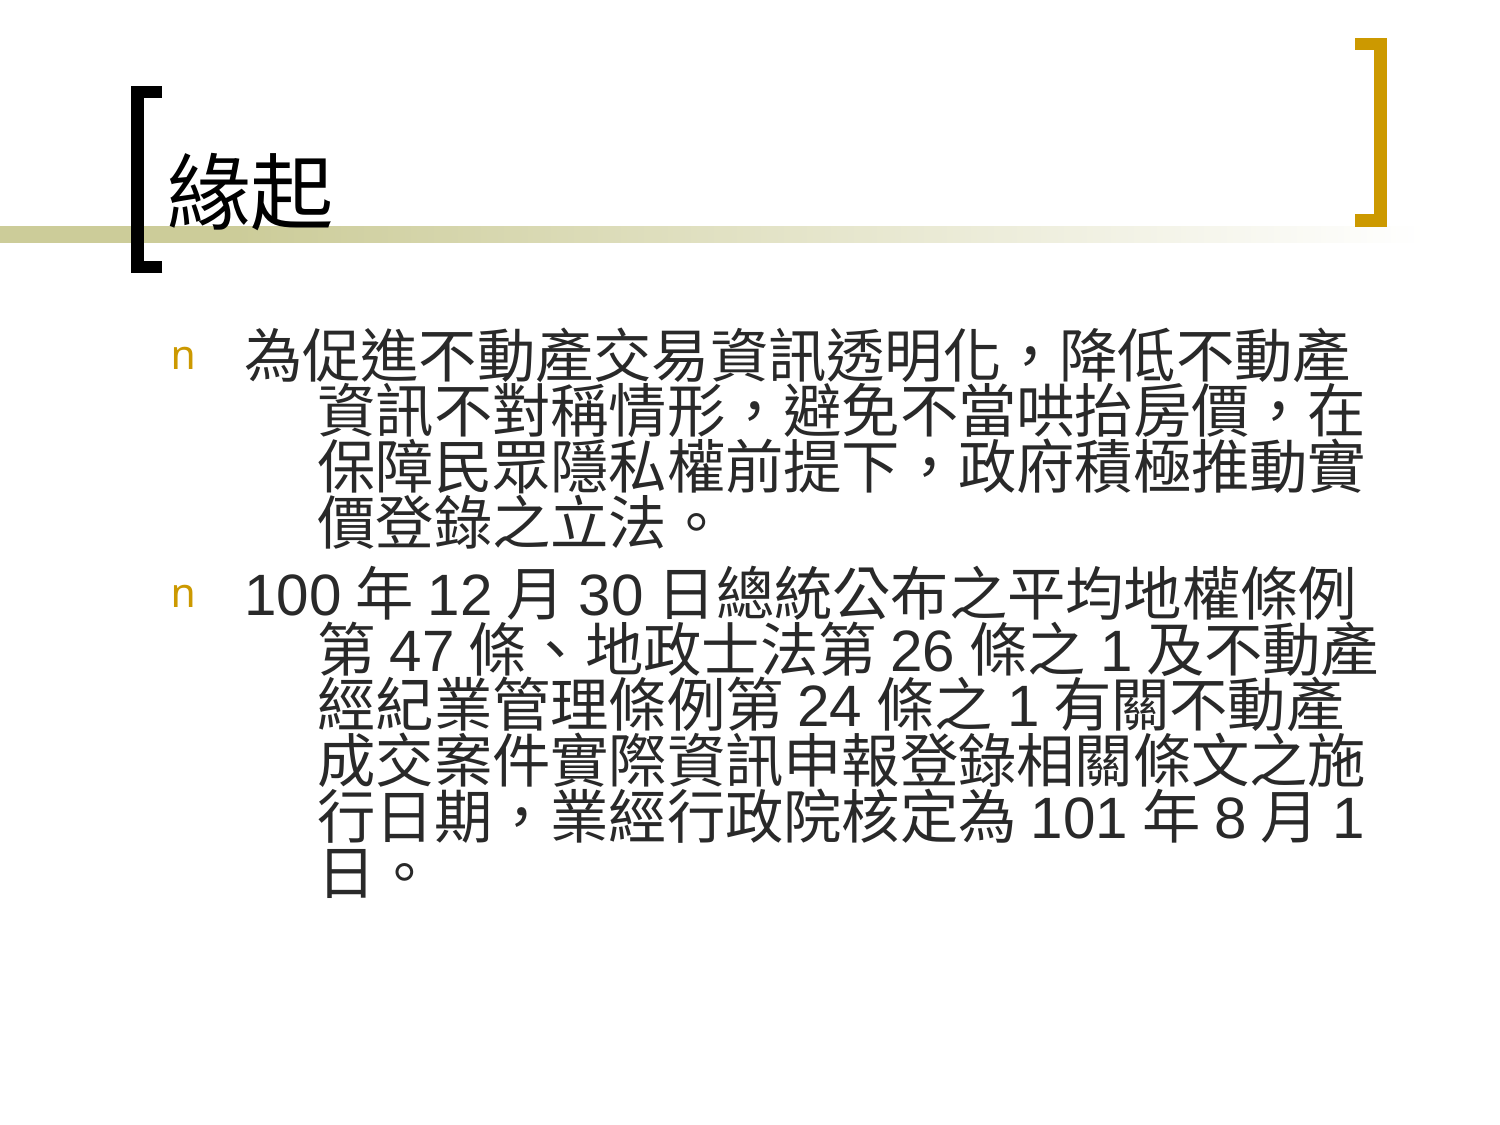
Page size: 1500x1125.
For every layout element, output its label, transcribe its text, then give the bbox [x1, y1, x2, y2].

title 緣起 [152, 15, 1328, 248]
list 為促進不動產交易資訊透明化，降低不動產資訊不對稱情形，避免不當哄抬房價，在保障民眾隱私權前提下，政府積極推動實價登錄之立法。 100年12月30日總統公布之平均地權條例第47條、地政士法第26條之1及不動產經紀業管理條例第24條之1有關不動產成交案件實際資訊申報登錄相關條文之施行日期，業經行政院核定為101年8月1日。 [155, 324, 1413, 1083]
